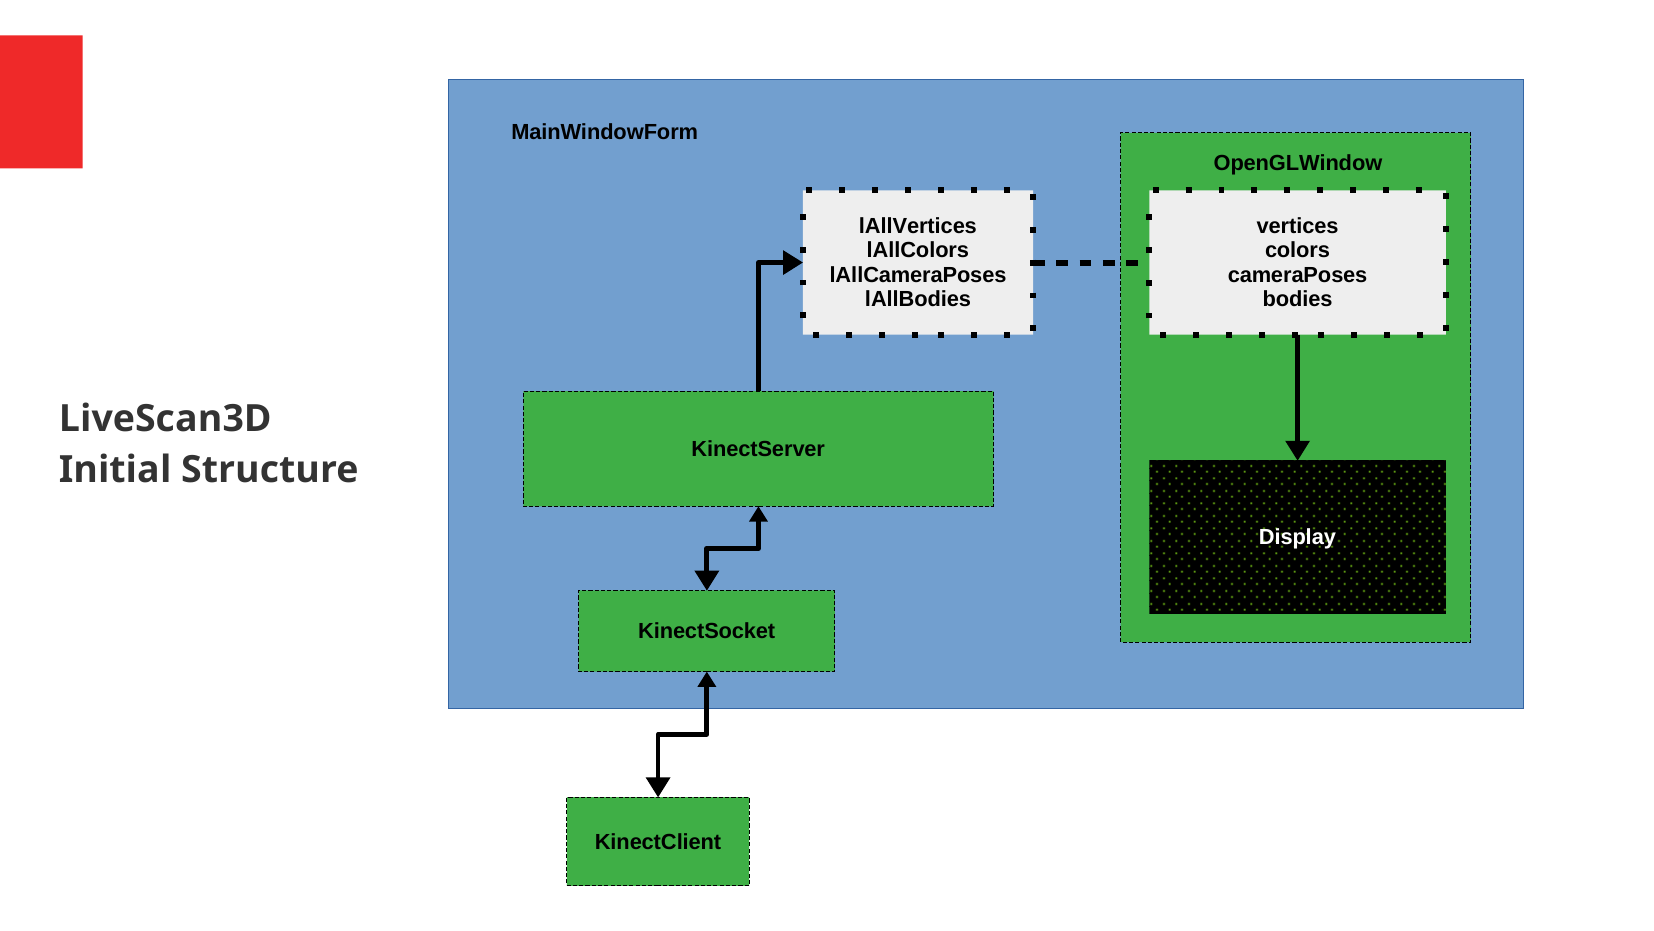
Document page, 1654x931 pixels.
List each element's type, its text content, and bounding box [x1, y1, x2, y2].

text_box Display [1149, 460, 1446, 614]
title LiveScan3D Initial Structure [59, 364, 497, 520]
text_box KinectSocket [578, 590, 835, 672]
text_box OpenGLWindow [1197, 150, 1399, 176]
text_box KinectClient [566, 797, 750, 886]
text_box MainWindowForm [472, 119, 737, 169]
text_box KinectServer [523, 391, 994, 507]
text_box lAllVertices lAllColors lAllCameraPoses lAllBodies [802, 190, 1034, 335]
text_box vertices colors cameraPoses bodies [1149, 190, 1446, 335]
text_box [448, 79, 1524, 709]
